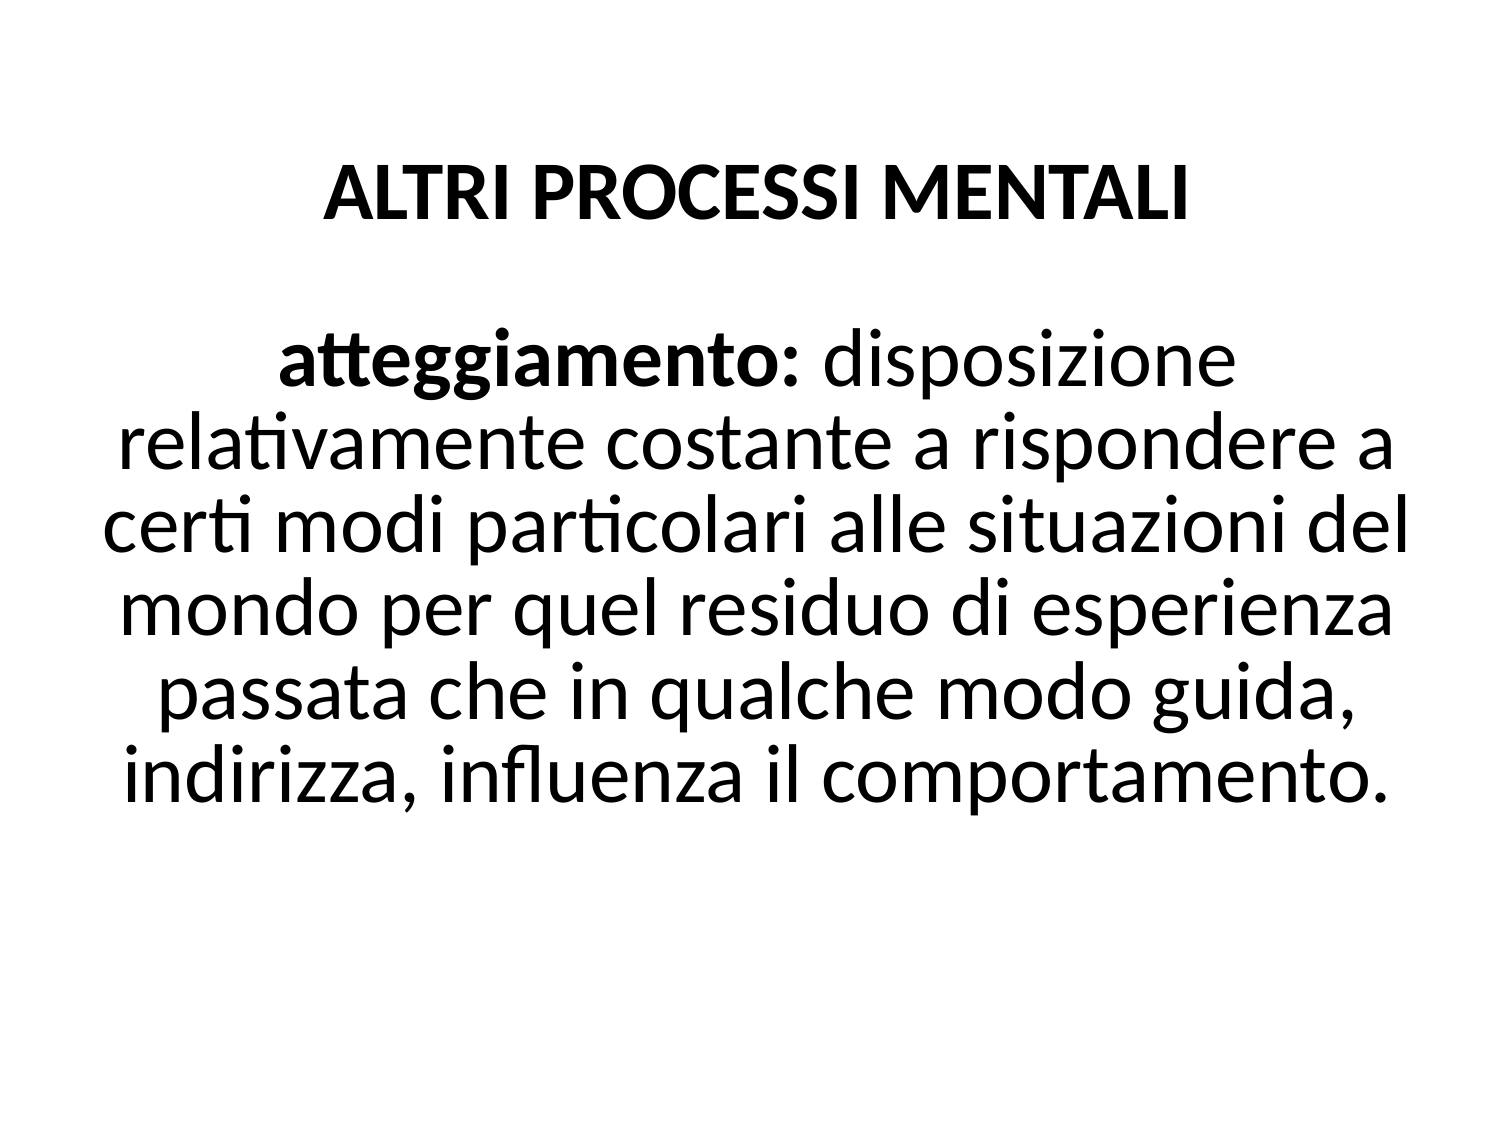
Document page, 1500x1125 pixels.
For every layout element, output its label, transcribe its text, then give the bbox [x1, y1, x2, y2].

title ALTRI PROCESSI MENTALI atteggiamento: disposizione relativamente costante a rispondere a certi modi particolari alle situazioni del mondo per quel residuo di esperienza passata che in qualche modo guida, indirizza, influenza il comportamento. [82, 84, 1433, 897]
